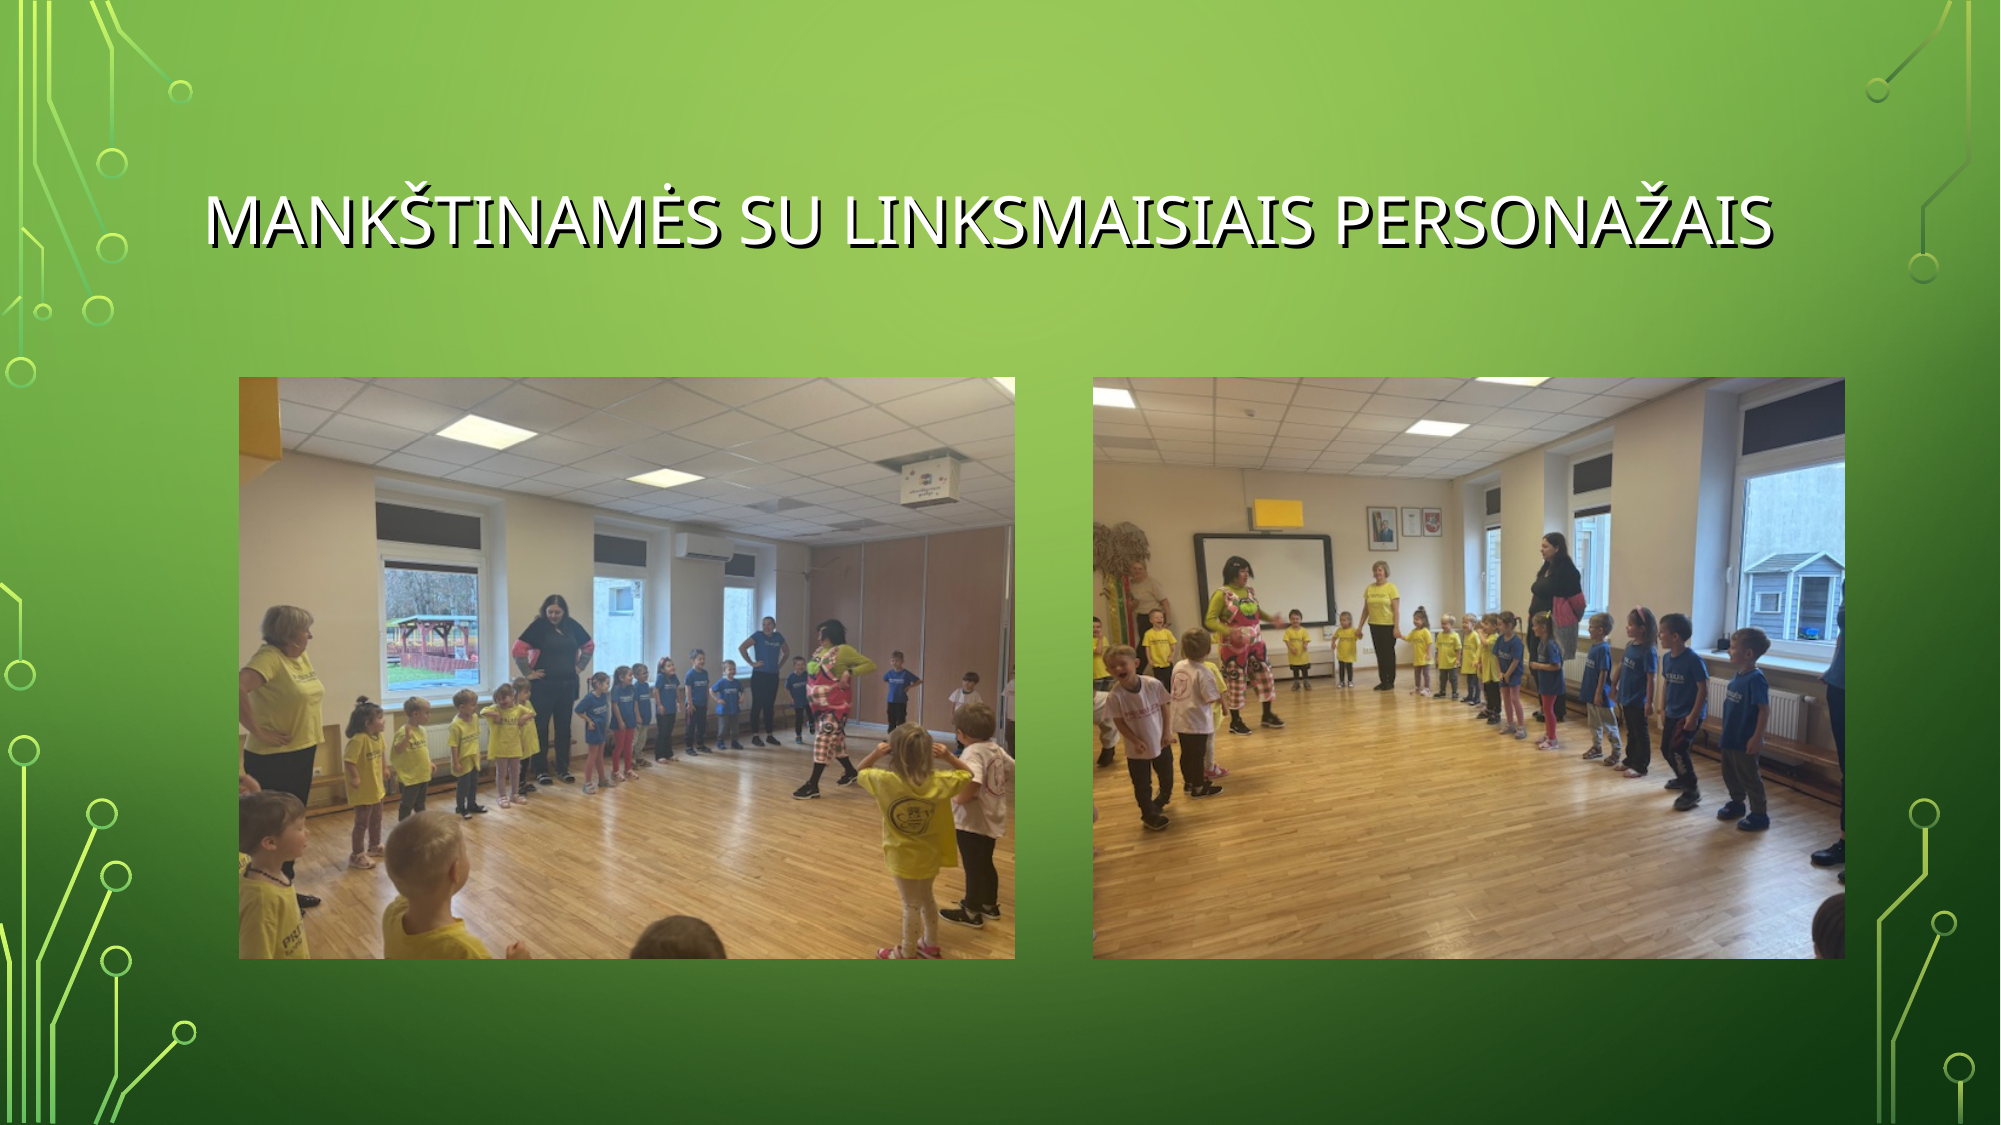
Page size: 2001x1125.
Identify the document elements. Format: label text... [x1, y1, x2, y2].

title Mankštinamės su linksmaisiais personažais [187, 101, 1813, 344]
picture [1093, 377, 1845, 959]
picture [239, 377, 1015, 959]
